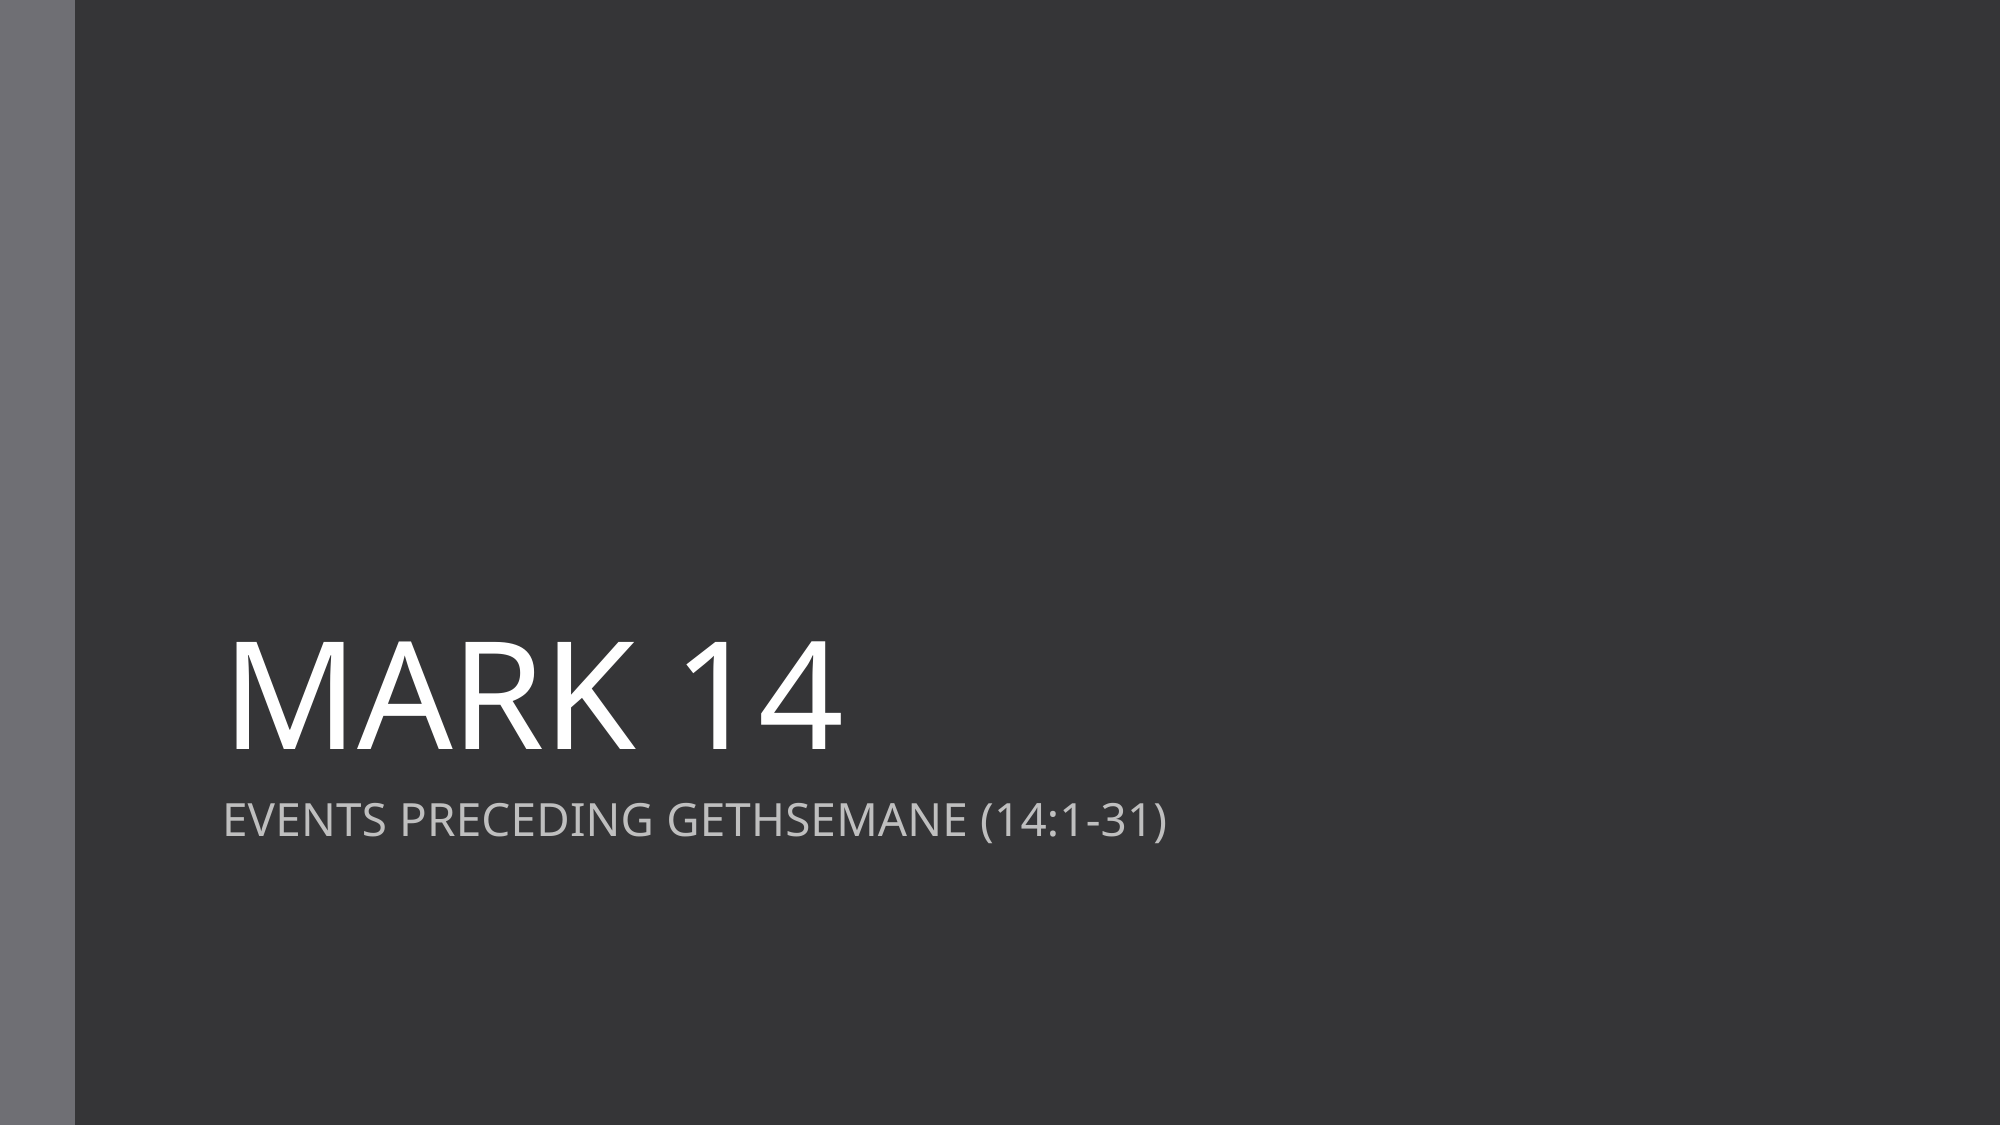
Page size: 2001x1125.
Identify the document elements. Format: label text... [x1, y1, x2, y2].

subtitle EVENTS PRECEDING GETHSEMANE (14:1-31) [206, 787, 1752, 1066]
title MARK 14 [206, 124, 1752, 787]
